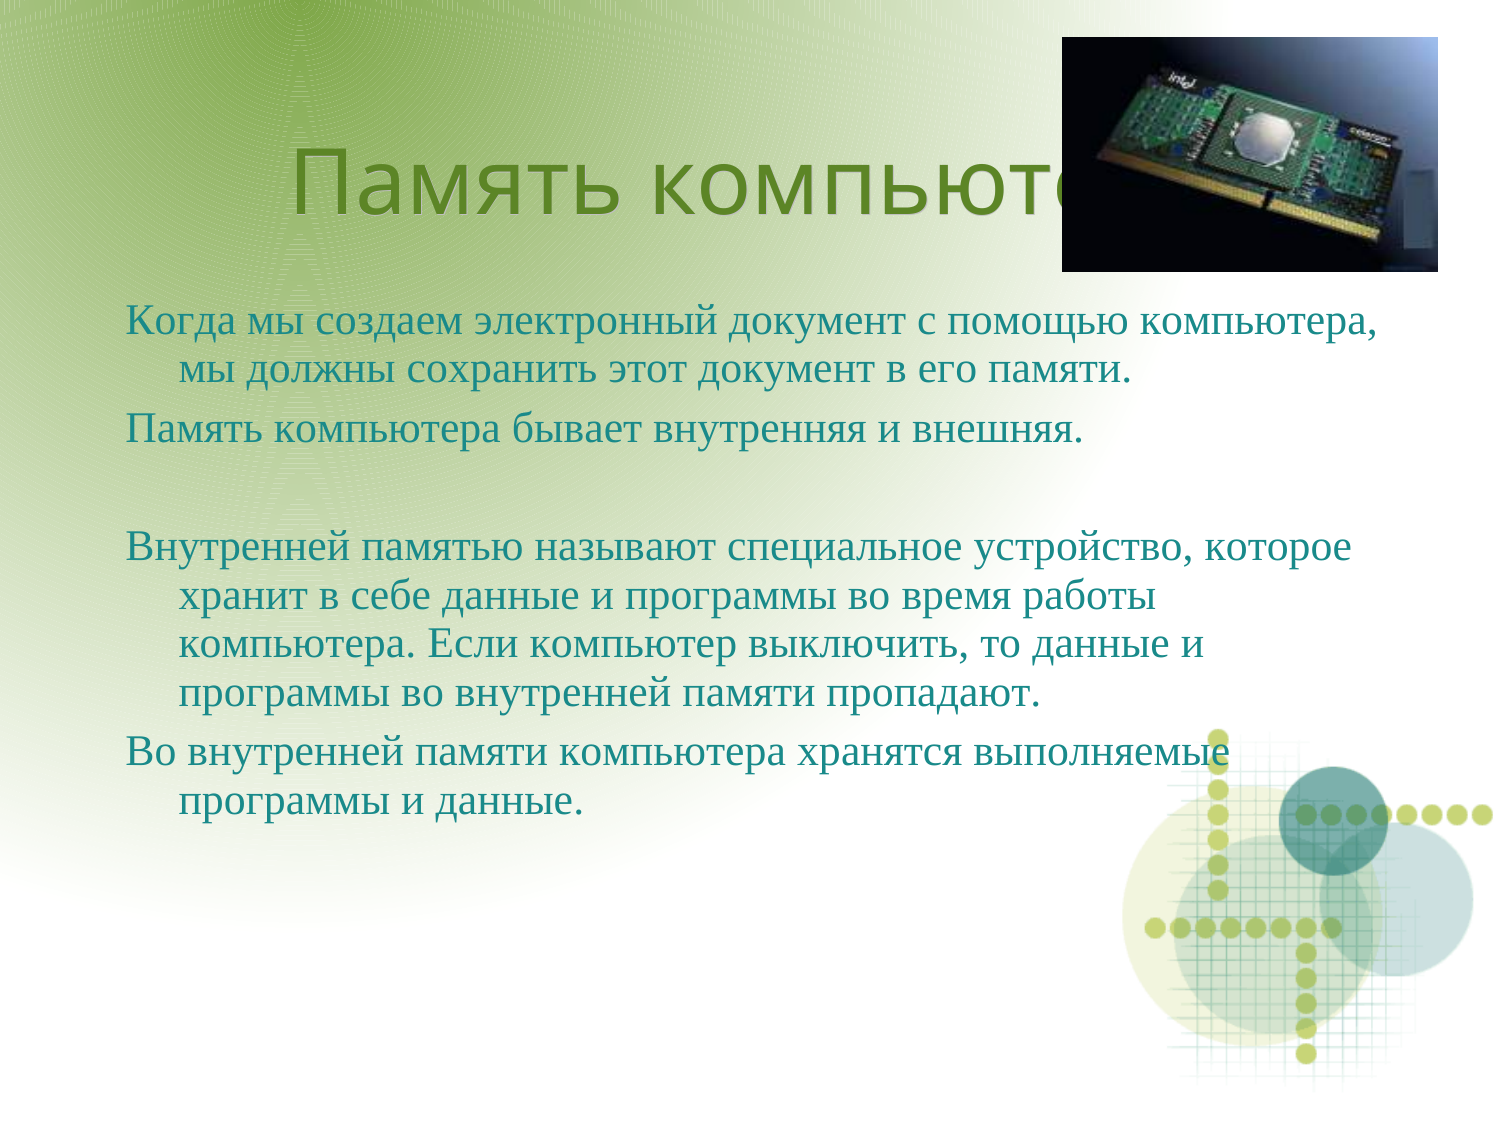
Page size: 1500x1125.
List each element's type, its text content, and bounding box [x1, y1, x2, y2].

title Память компьютера [94, 49, 1062, 250]
picture [1110, 718, 1500, 1098]
picture [1062, 37, 1438, 272]
list Когда мы создаем электронный документ с помощью компьютера, мы должны сохранить этот документ в его памяти. Память компьютера бывает внутренняя и внешняя. Внутренней памятью называют специальное устройство, которое хранит в себе данные и программы во время работы компьютера. Если компьютер выключить, то данные и программы во внутренней памяти пропадают. Во внутренней памяти компьютера хранятся выполняемые программы и данные. [92, 287, 1406, 988]
